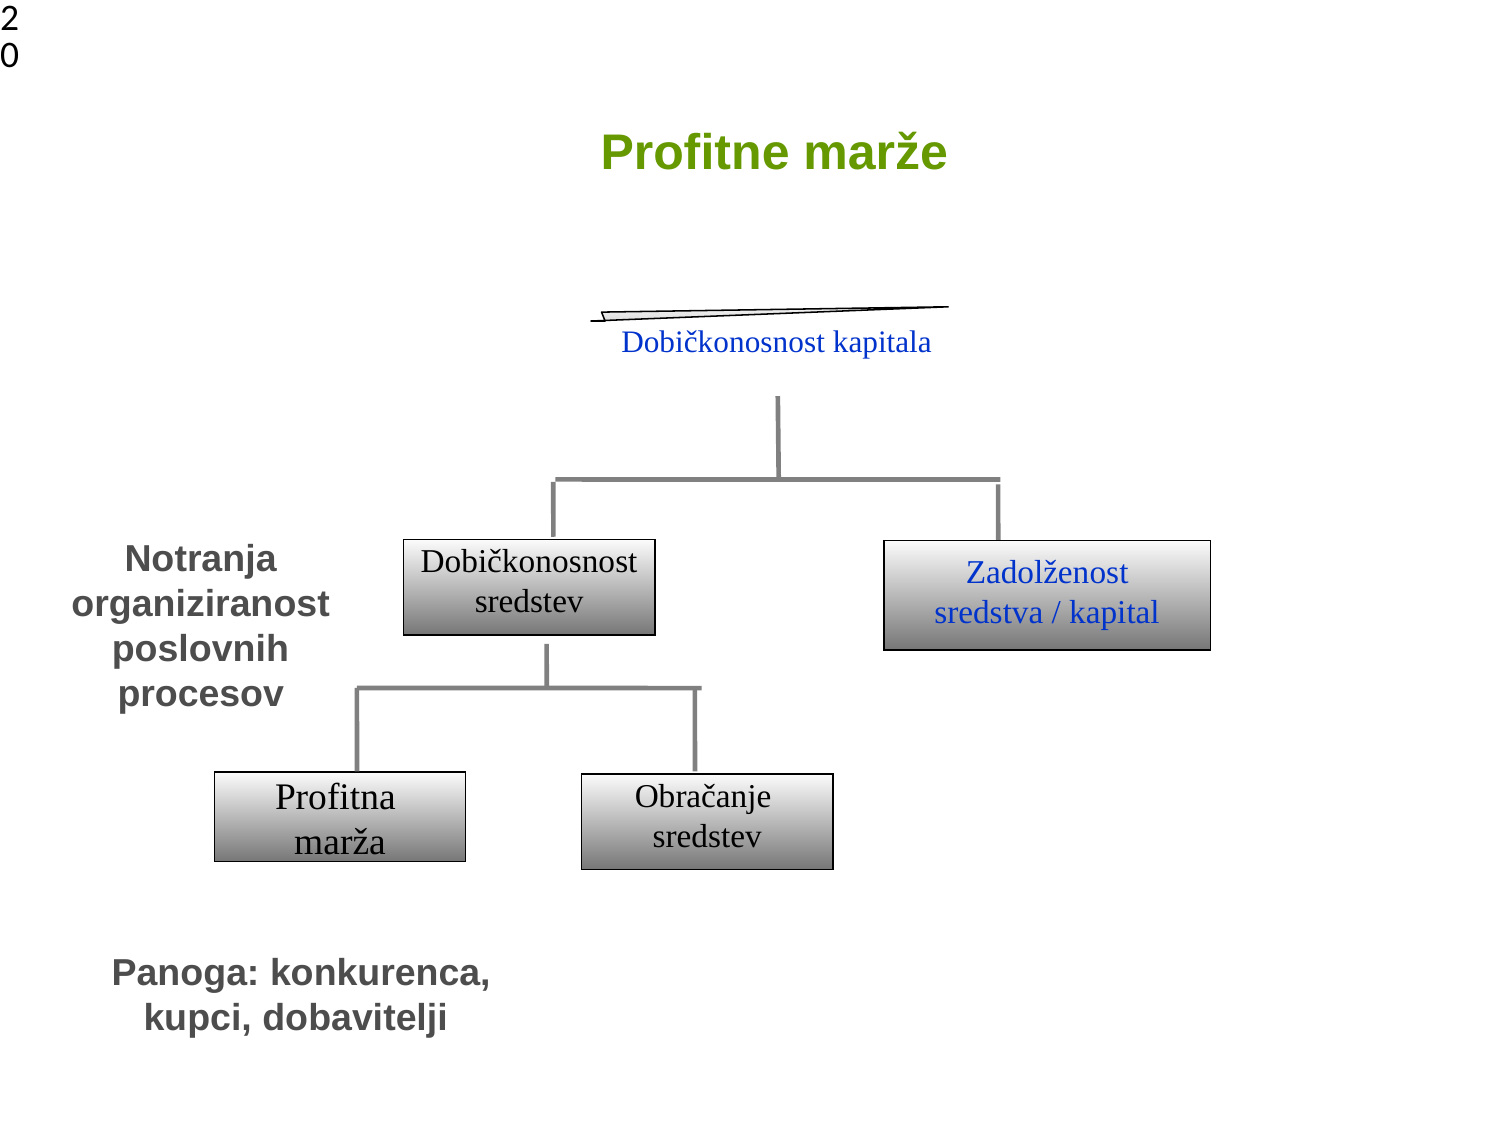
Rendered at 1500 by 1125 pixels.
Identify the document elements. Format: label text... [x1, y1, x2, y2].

text_box Notranja organiziranost poslovnih procesov [41, 527, 361, 722]
text_box Zadolženost sredstva / kapital [883, 540, 1211, 650]
title Profitne marže [324, 78, 1225, 221]
text_box Dobičkonosnost kapitala [590, 306, 949, 322]
text_box Profitna marža [214, 771, 466, 862]
text_box Dobičkonosnost sredstev [403, 539, 656, 635]
text_box Panoga: konkurenca, kupci, dobavitelji [53, 940, 550, 1046]
text_box Obračanje sredstev [581, 774, 833, 870]
